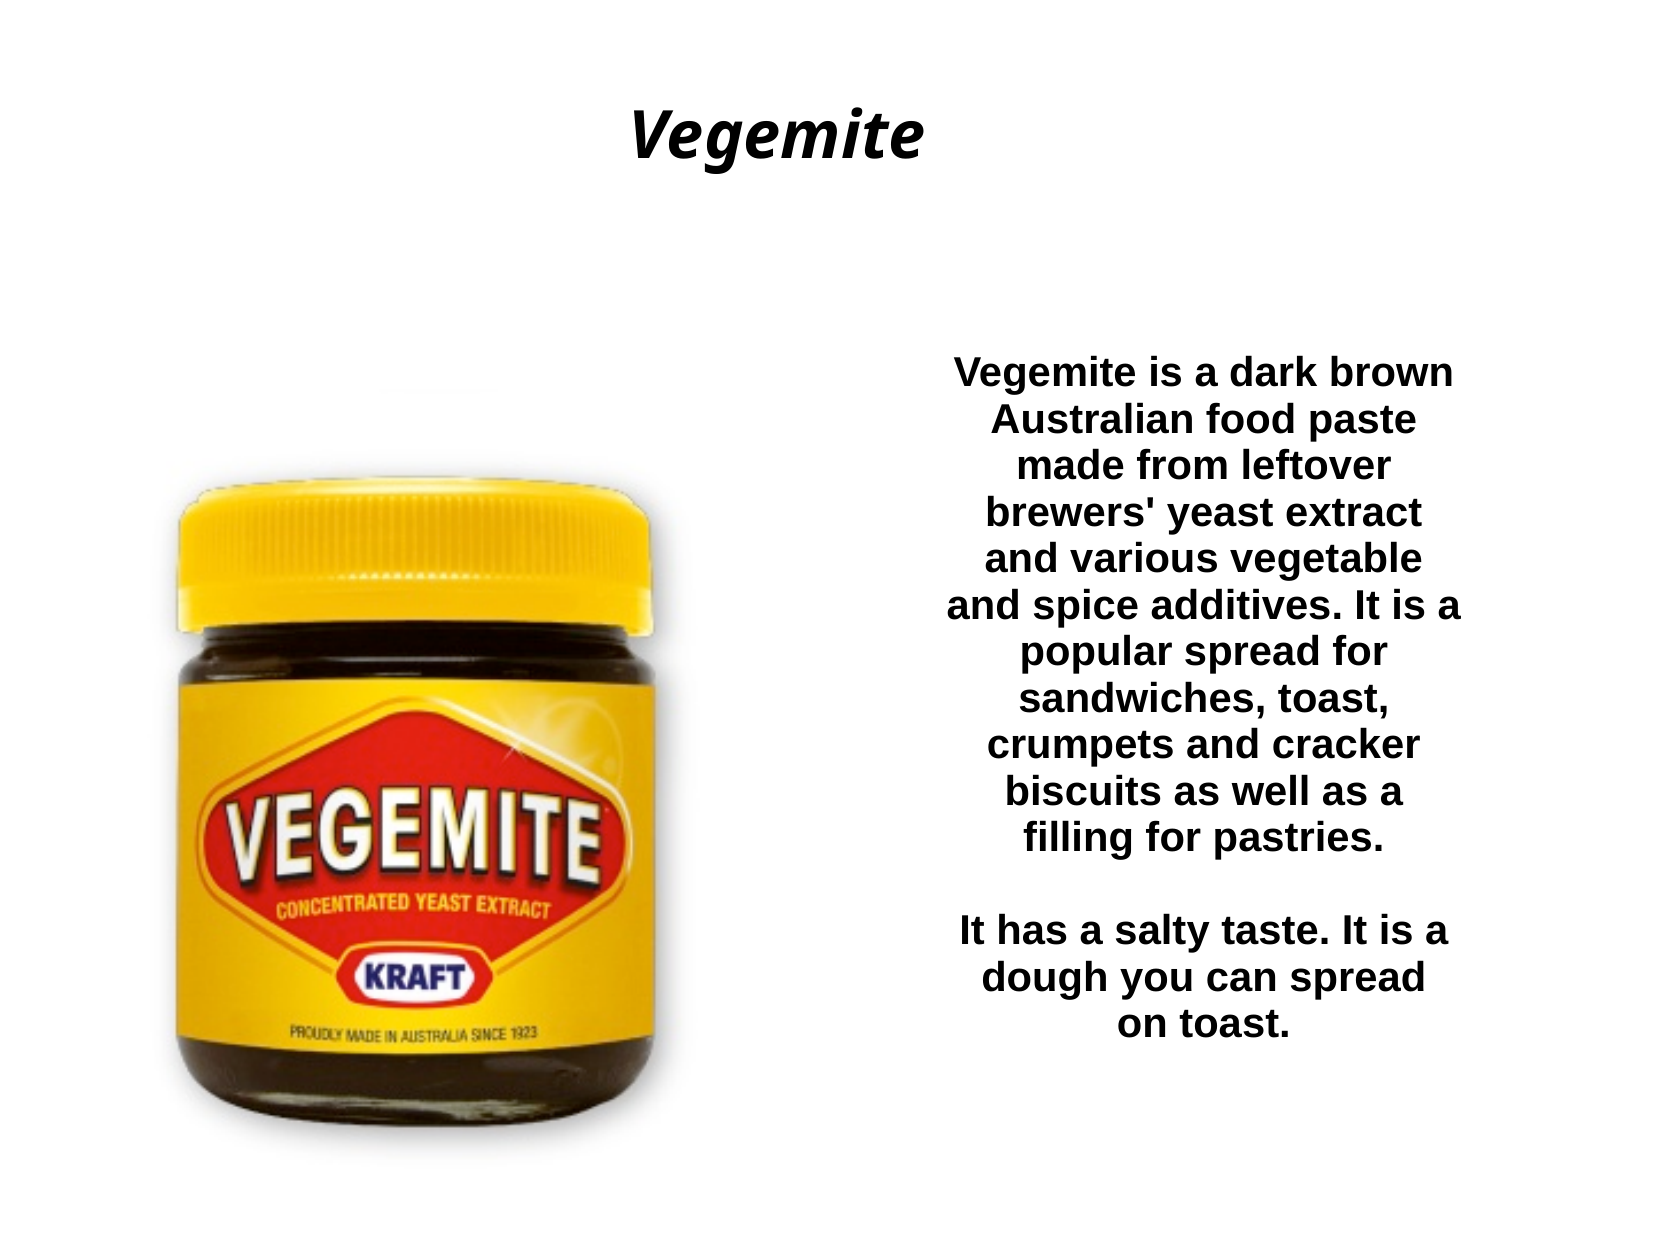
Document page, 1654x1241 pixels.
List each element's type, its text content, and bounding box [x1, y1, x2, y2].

text_box Vegemite is a dark brown Australian food paste made from leftover brewers' yeast extract and various vegetable and spice additives. It is a popular spread for sandwiches, toast, crumpets and cracker biscuits as well as a filling for pastries. It has a salty taste. It is a dough you can spread on toast. [931, 295, 1477, 1070]
picture [94, 389, 741, 1169]
text_box Vegemite [614, 79, 1441, 189]
